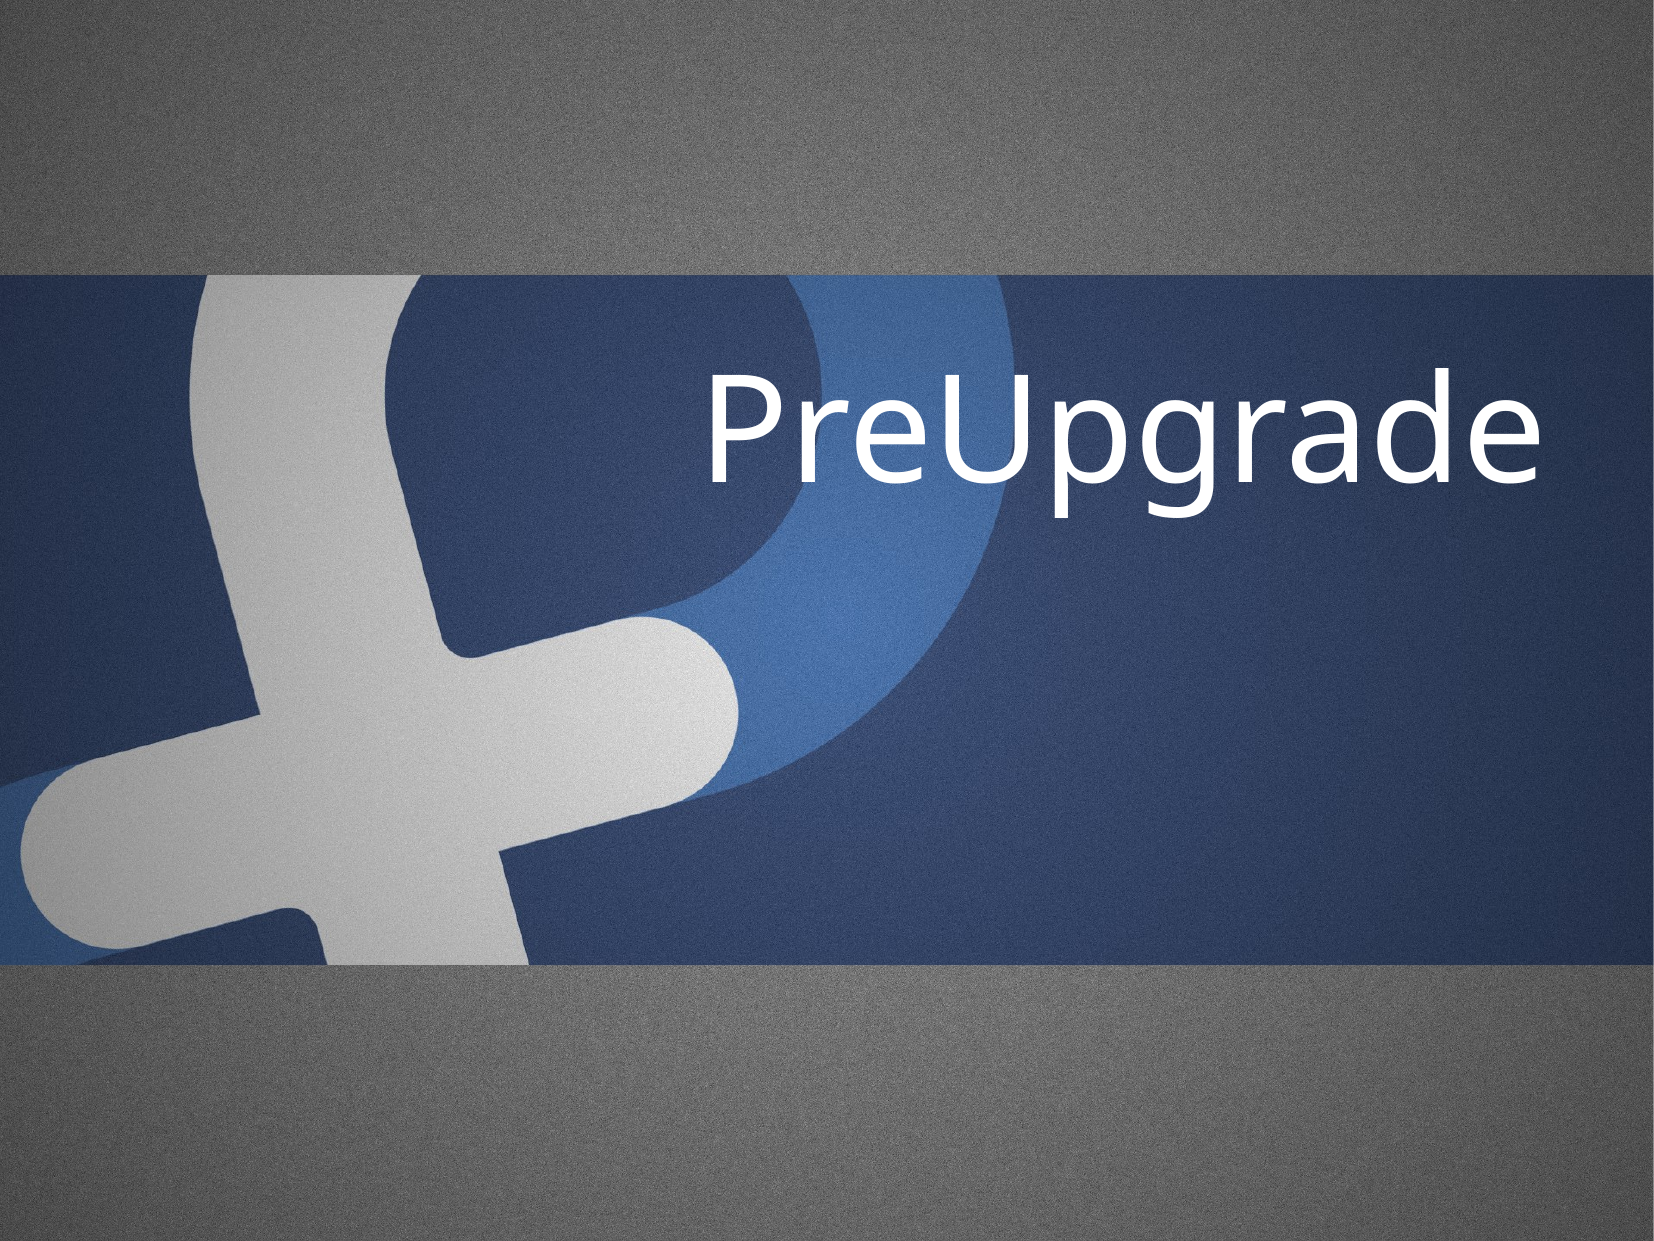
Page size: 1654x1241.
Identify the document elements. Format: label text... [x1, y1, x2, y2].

text_box PreUpgrade [447, 315, 1562, 654]
picture [0, 0, 1654, 1241]
